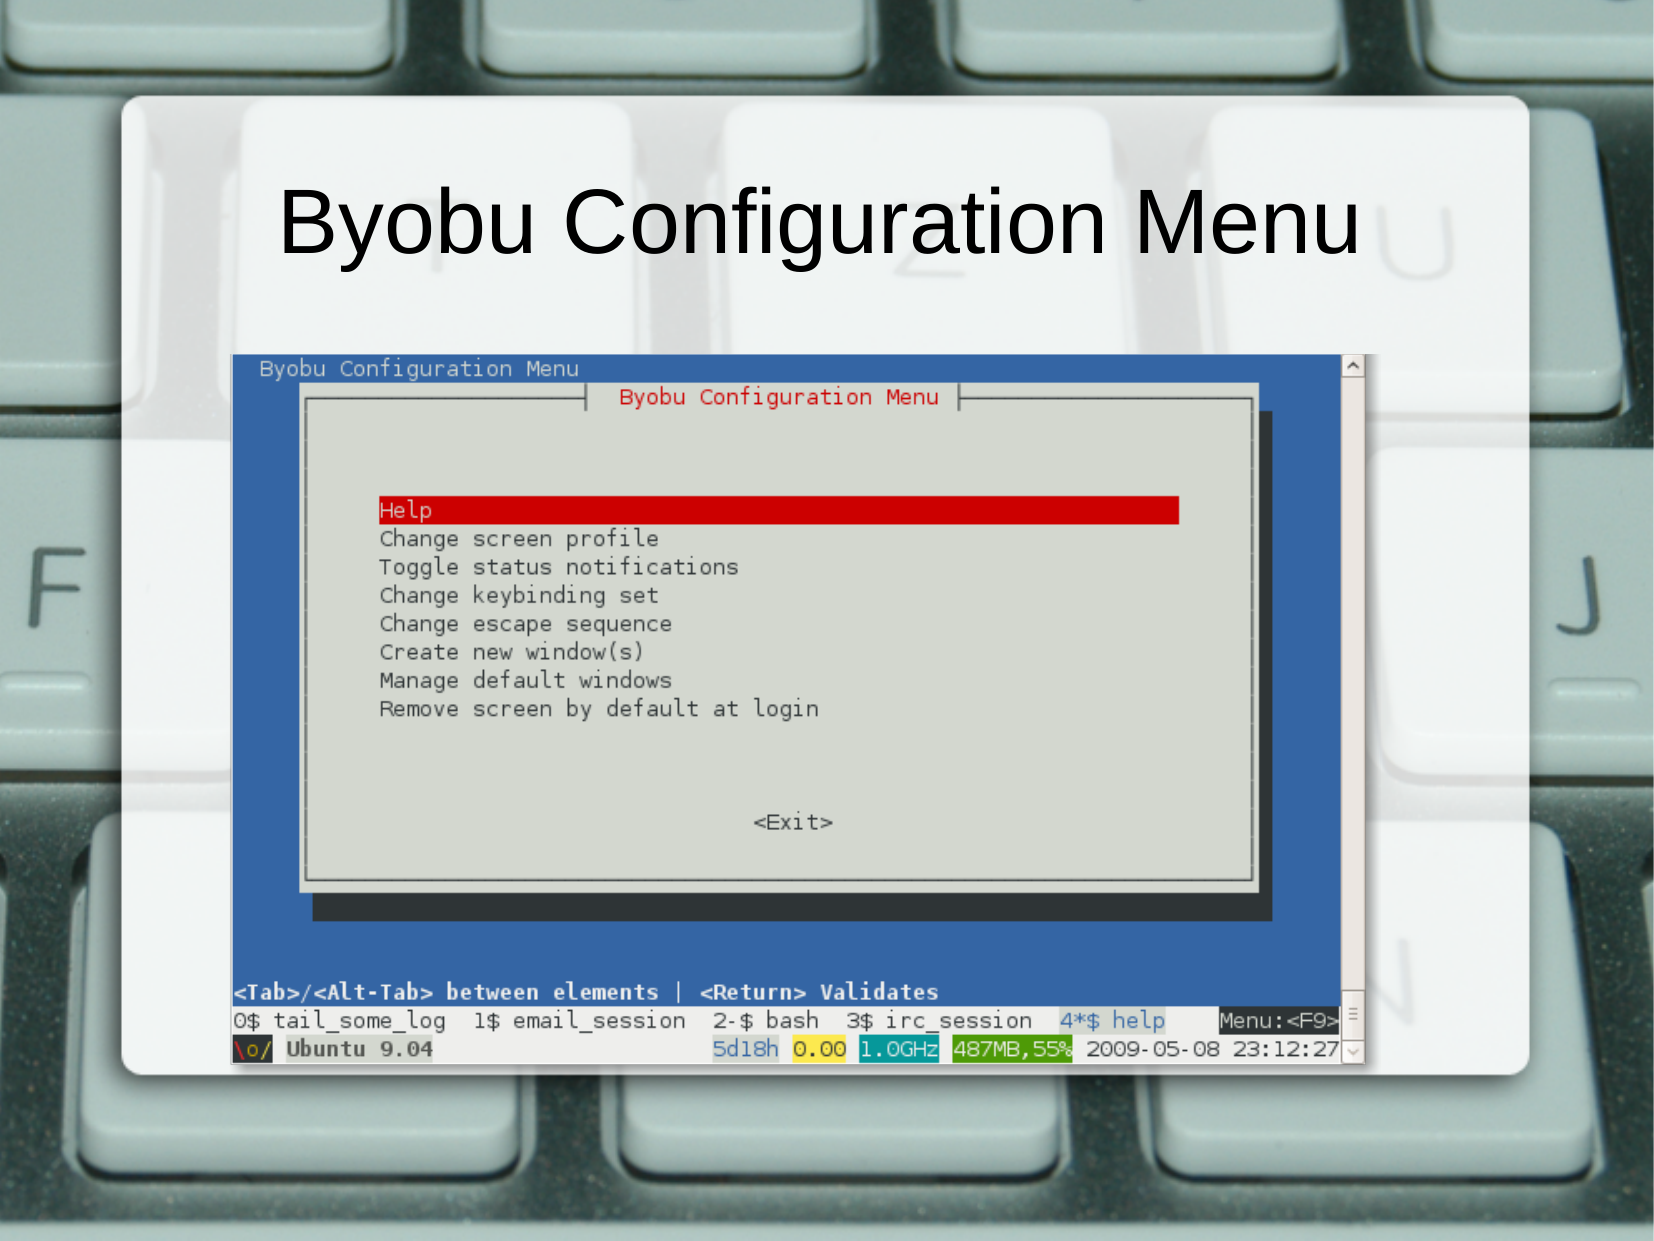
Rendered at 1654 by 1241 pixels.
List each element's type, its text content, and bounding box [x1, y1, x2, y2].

picture [0, 0, 1654, 1241]
chart [147, 354, 1506, 1241]
title Byobu Configuration Menu [135, 117, 1506, 325]
